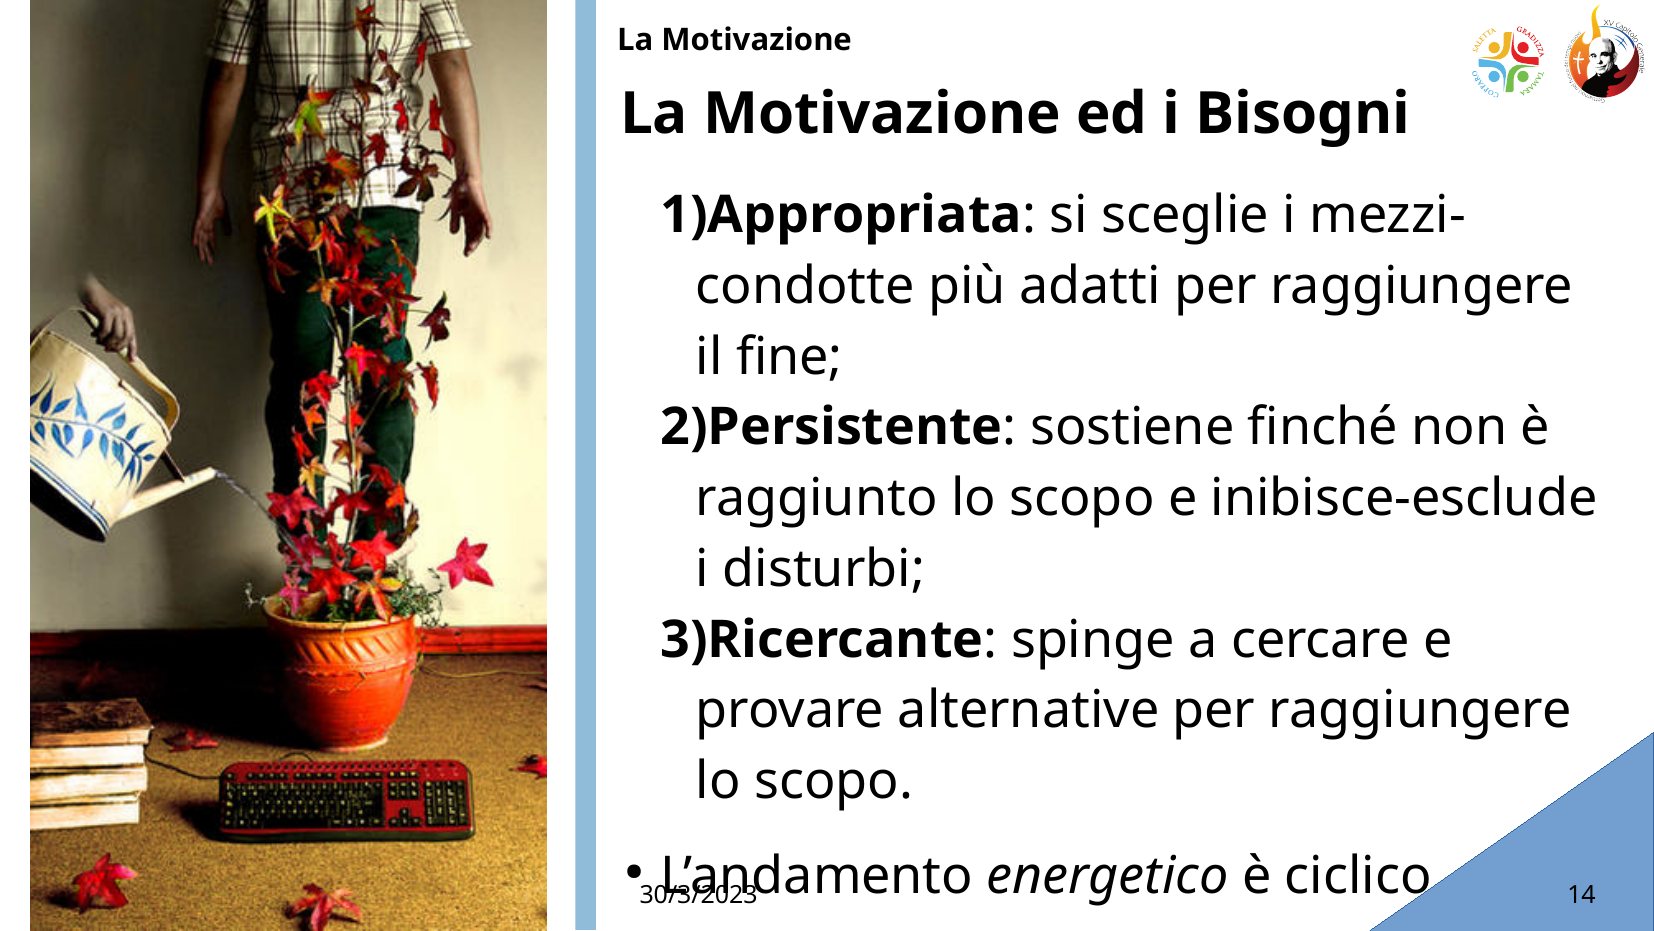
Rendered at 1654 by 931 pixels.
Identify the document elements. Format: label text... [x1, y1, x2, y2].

picture [30, 0, 547, 931]
picture [1563, 4, 1646, 103]
title La Motivazione ed i Bisogni [620, 70, 1617, 142]
subtitle Appropriata: si sceglie i mezzi-condotte più adatti per raggiungere il fine; Persistente: sostiene finché non è raggiunto lo scopo e inibisce-esclude i disturbi; Ricercante: spinge a cercare e provare alternative per raggiungere lo scopo. L’andamento energetico è ciclico [624, 177, 1602, 873]
text_box La Motivazione [602, 9, 1335, 63]
